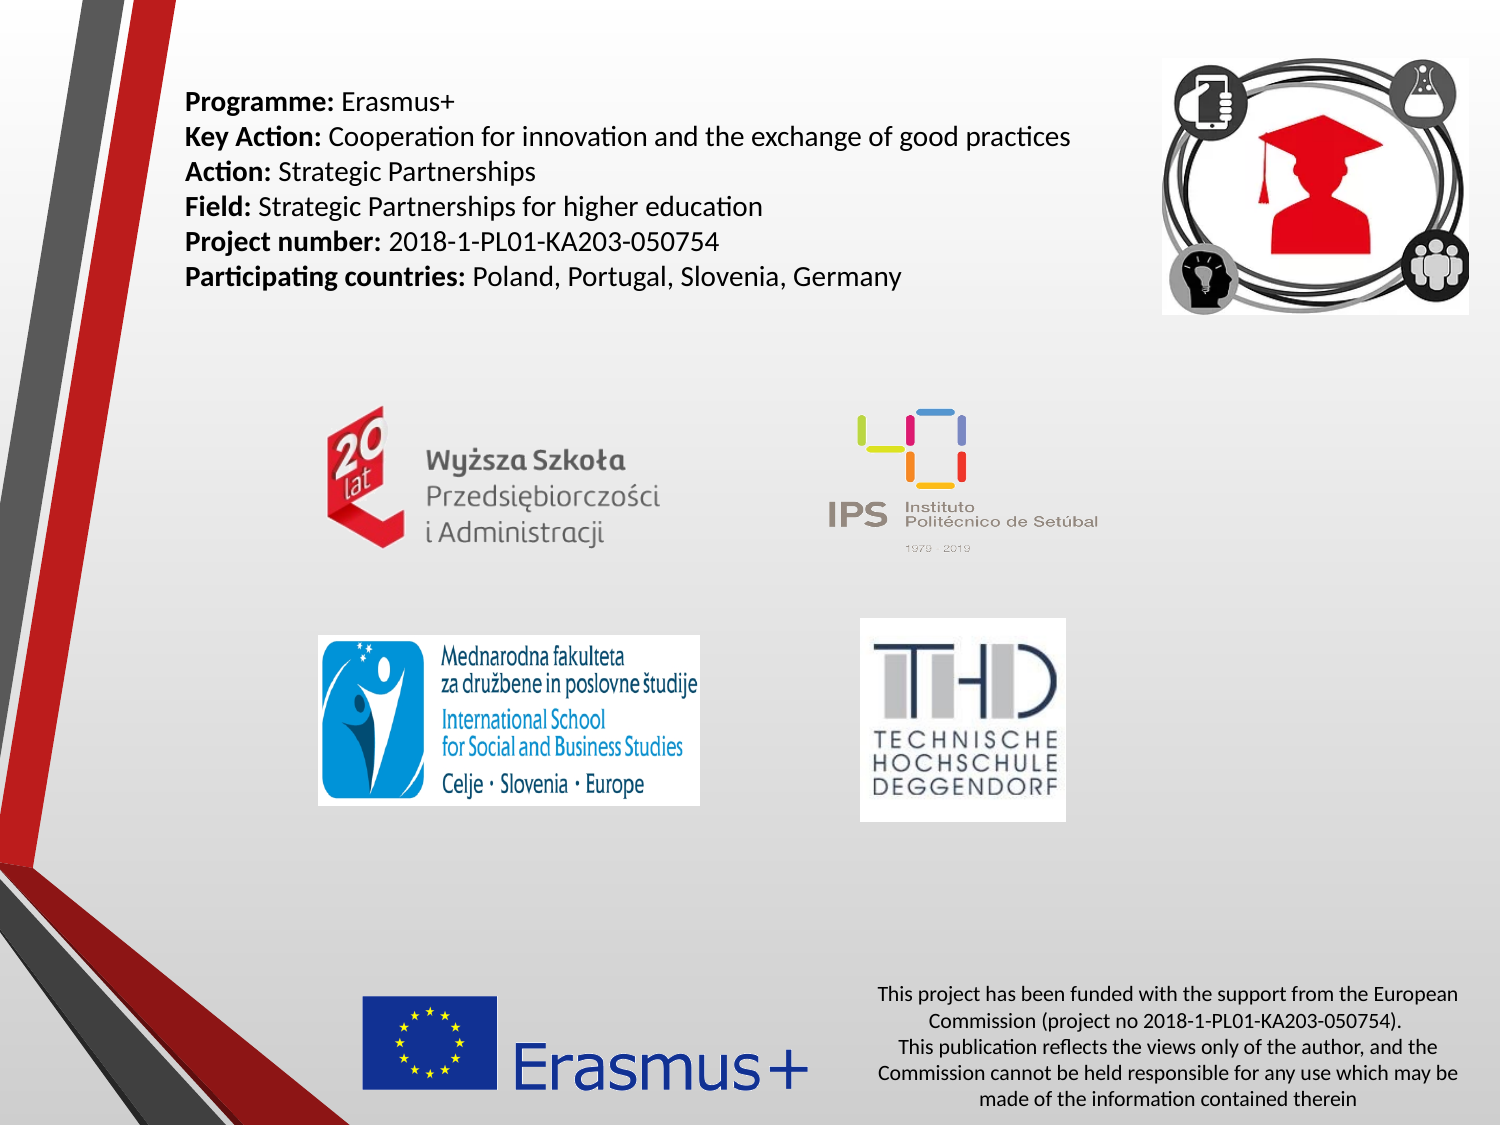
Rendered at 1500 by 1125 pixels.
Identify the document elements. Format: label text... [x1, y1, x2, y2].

picture [1162, 58, 1469, 315]
picture [797, 349, 1129, 611]
text_box This project has been funded with the support from the European Commission (project no 2018-1-PL01-KA203-050754). This publication reflects the views only of the author, and the Commission cannot be held responsible for any use which may be made of the information contained therein [856, 972, 1481, 1119]
picture [318, 635, 700, 806]
text_box Programme: Erasmus+ Key Action: Cooperation for innovation and the exchange of good practices Action: Strategic Partnerships Field: Strategic Partnerships for higher education Project number: 2018-1-PL01-KA203-050754 Participating countries: Poland, Portugal, Slovenia, Germany [170, 75, 1162, 300]
picture [336, 969, 833, 1118]
picture [311, 395, 691, 566]
chart [1162, 59, 1470, 318]
picture [860, 618, 1066, 822]
